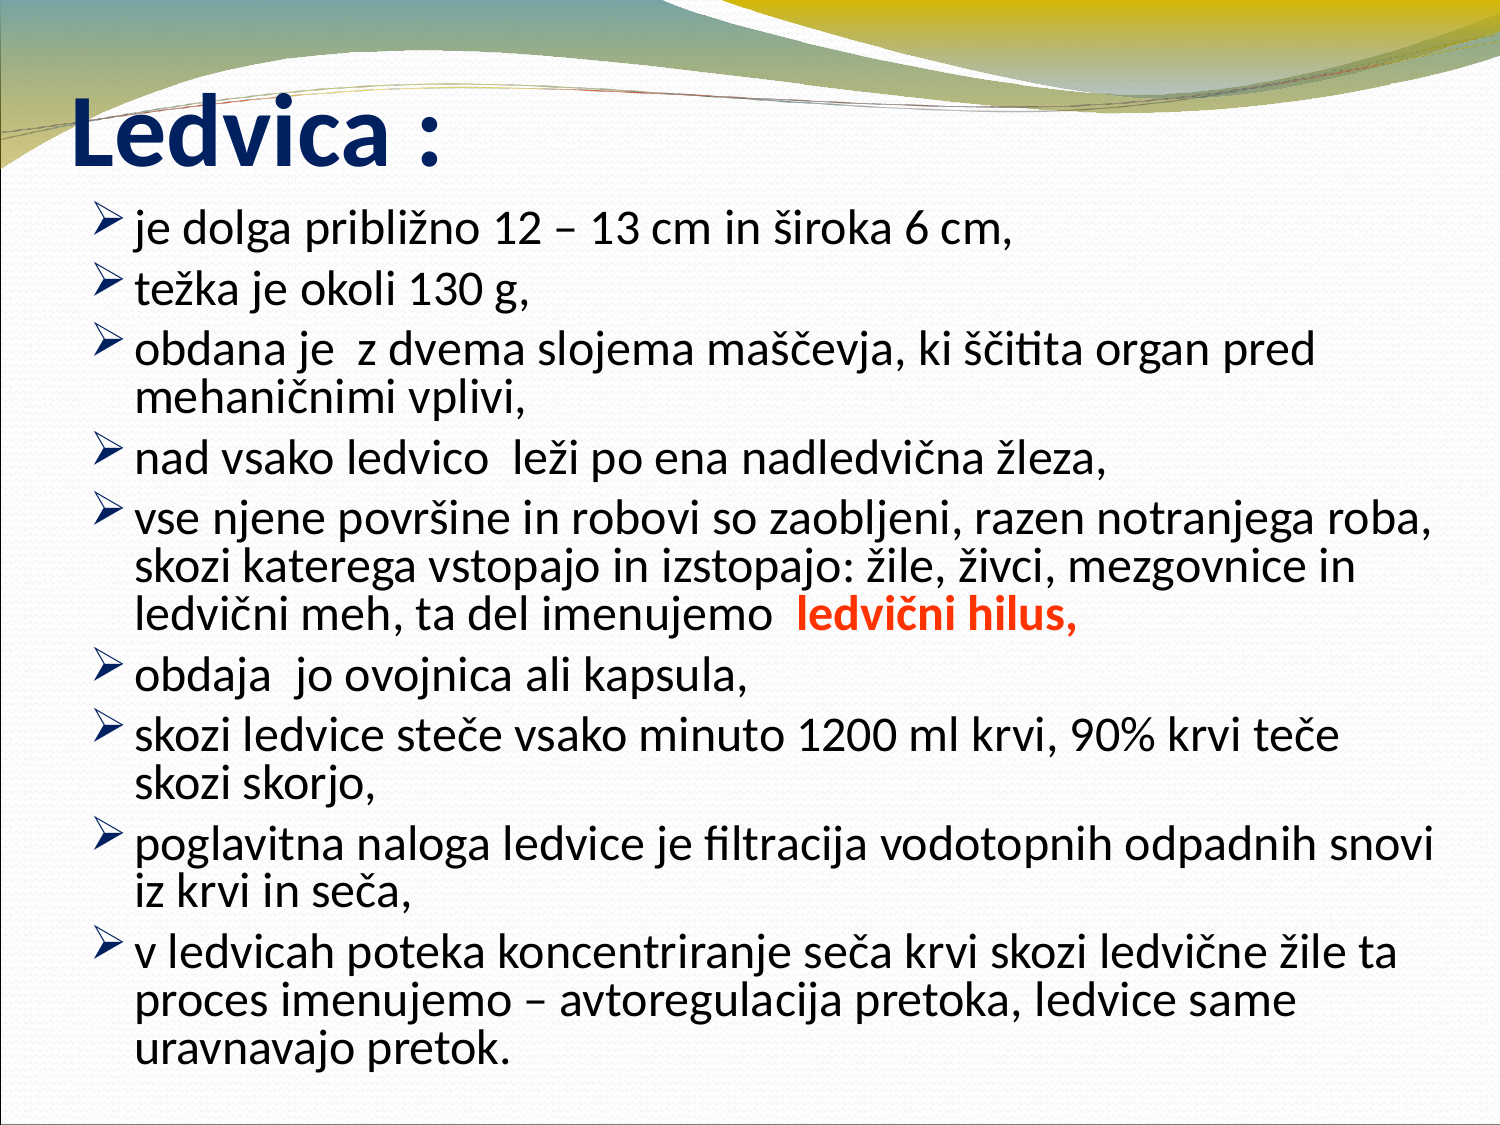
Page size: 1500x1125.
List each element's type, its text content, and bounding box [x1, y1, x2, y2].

picture [0, 33, 1500, 1125]
text_box Ledvica : [70, 0, 1421, 188]
text_box je dolga približno 12 – 13 cm in široka 6 cm, težka je okoli 130 g, obdana je z dvema slojema maščevja, ki ščitita organ pred mehaničnimi vplivi, nad vsako ledvico leži po ena nadledvična žleza, vse njene površine in robovi so zaobljeni, razen notranjega roba, skozi katerega vstopajo in izstopajo: žile, živci, mezgovnice in ledvični meh, ta del imenujemo ledvični hilus, obdaja jo ovojnica ali kapsula, skozi ledvice steče vsako minuto 1200 ml krvi, 90% krvi teče skozi skorjo, poglavitna naloga ledvice je filtracija vodotopnih odpadnih snovi iz krvi in seča, v ledvicah poteka koncentriranje seča krvi skozi ledvične žile ta proces imenujemo – avtoregulacija pretoka, ledvice same uravnavajo pretok. [74, 199, 1453, 1082]
